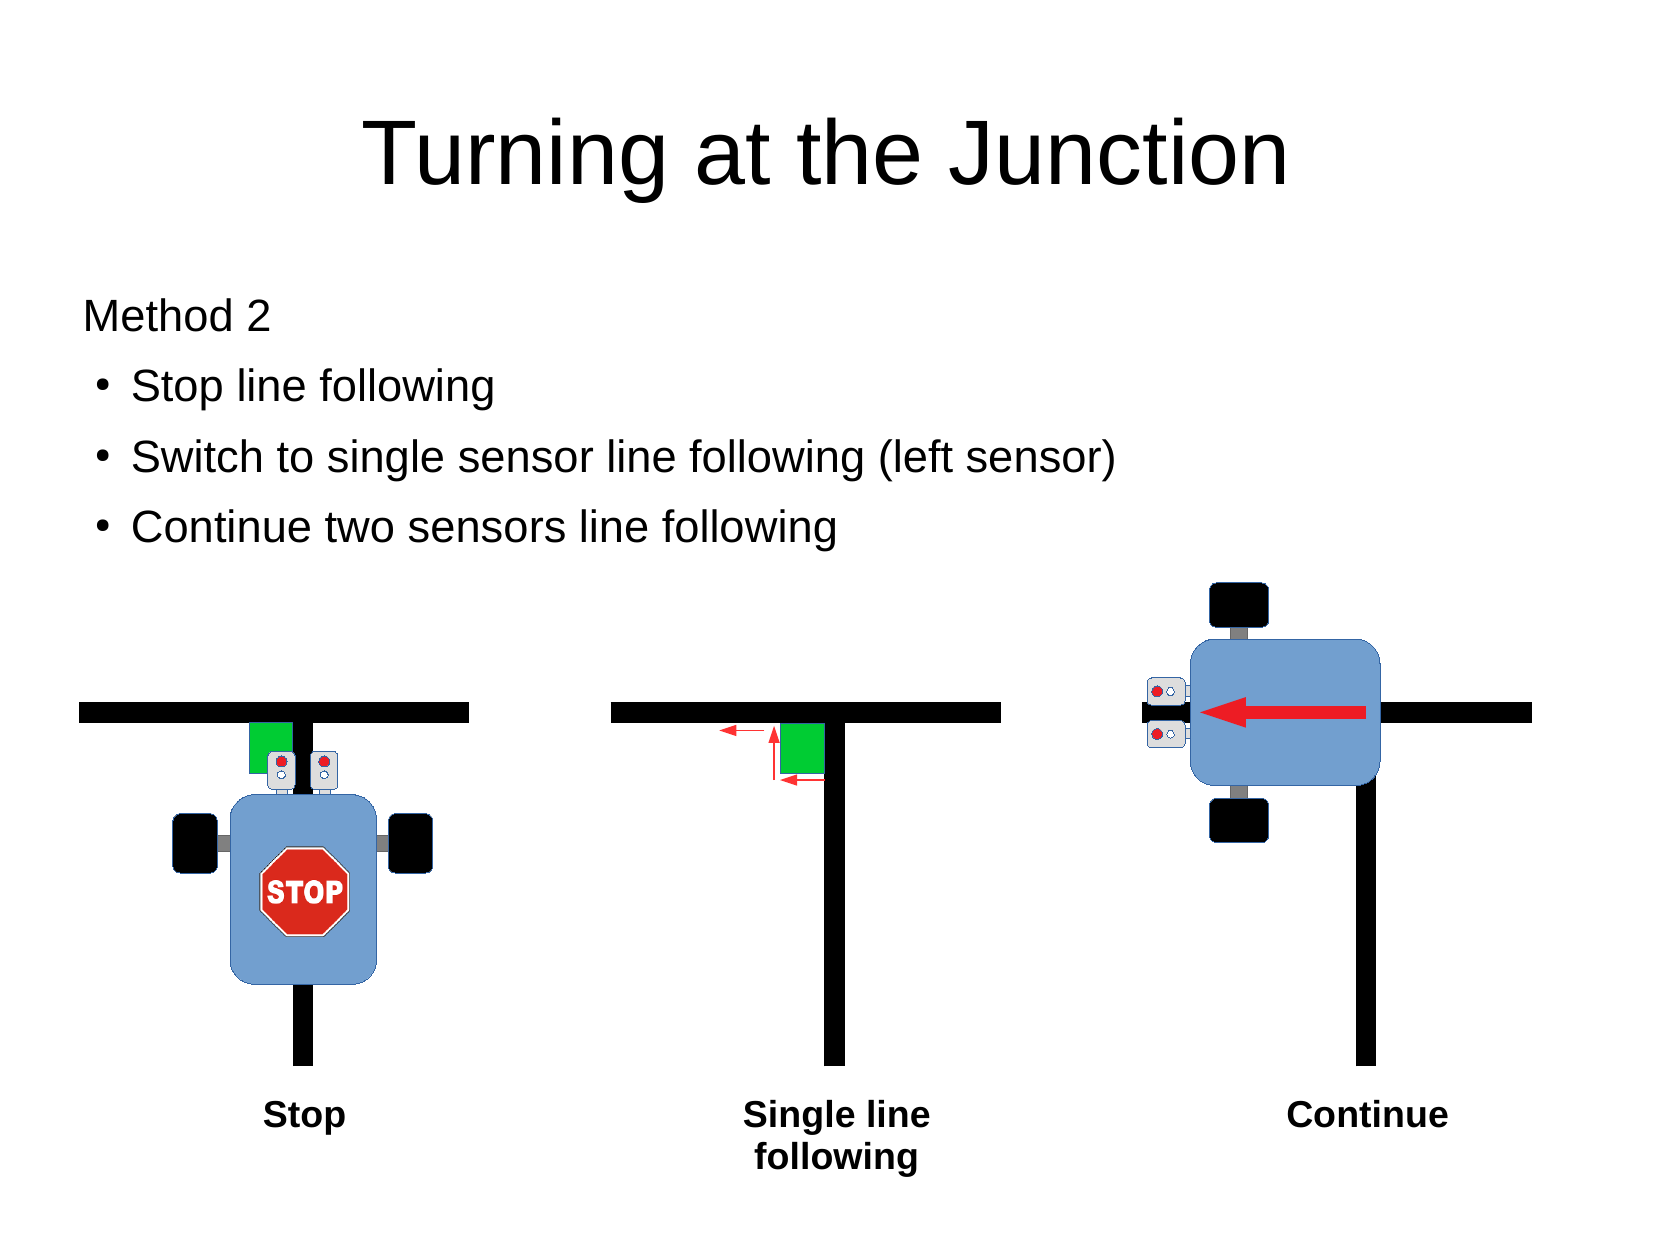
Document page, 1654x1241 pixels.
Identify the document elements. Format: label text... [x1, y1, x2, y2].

text_box Stop [207, 1086, 403, 1144]
text_box Continue [1270, 1086, 1466, 1144]
picture [259, 846, 350, 937]
title Turning at the Junction [82, 49, 1571, 257]
text_box Single line following [671, 1086, 1002, 1228]
text_box [172, 722, 433, 985]
text_box [1147, 582, 1381, 843]
list Method 2 Stop line following Switch to single sensor line following (left sensor) Continue two sensors line following [82, 290, 1571, 556]
text_box [780, 723, 825, 774]
